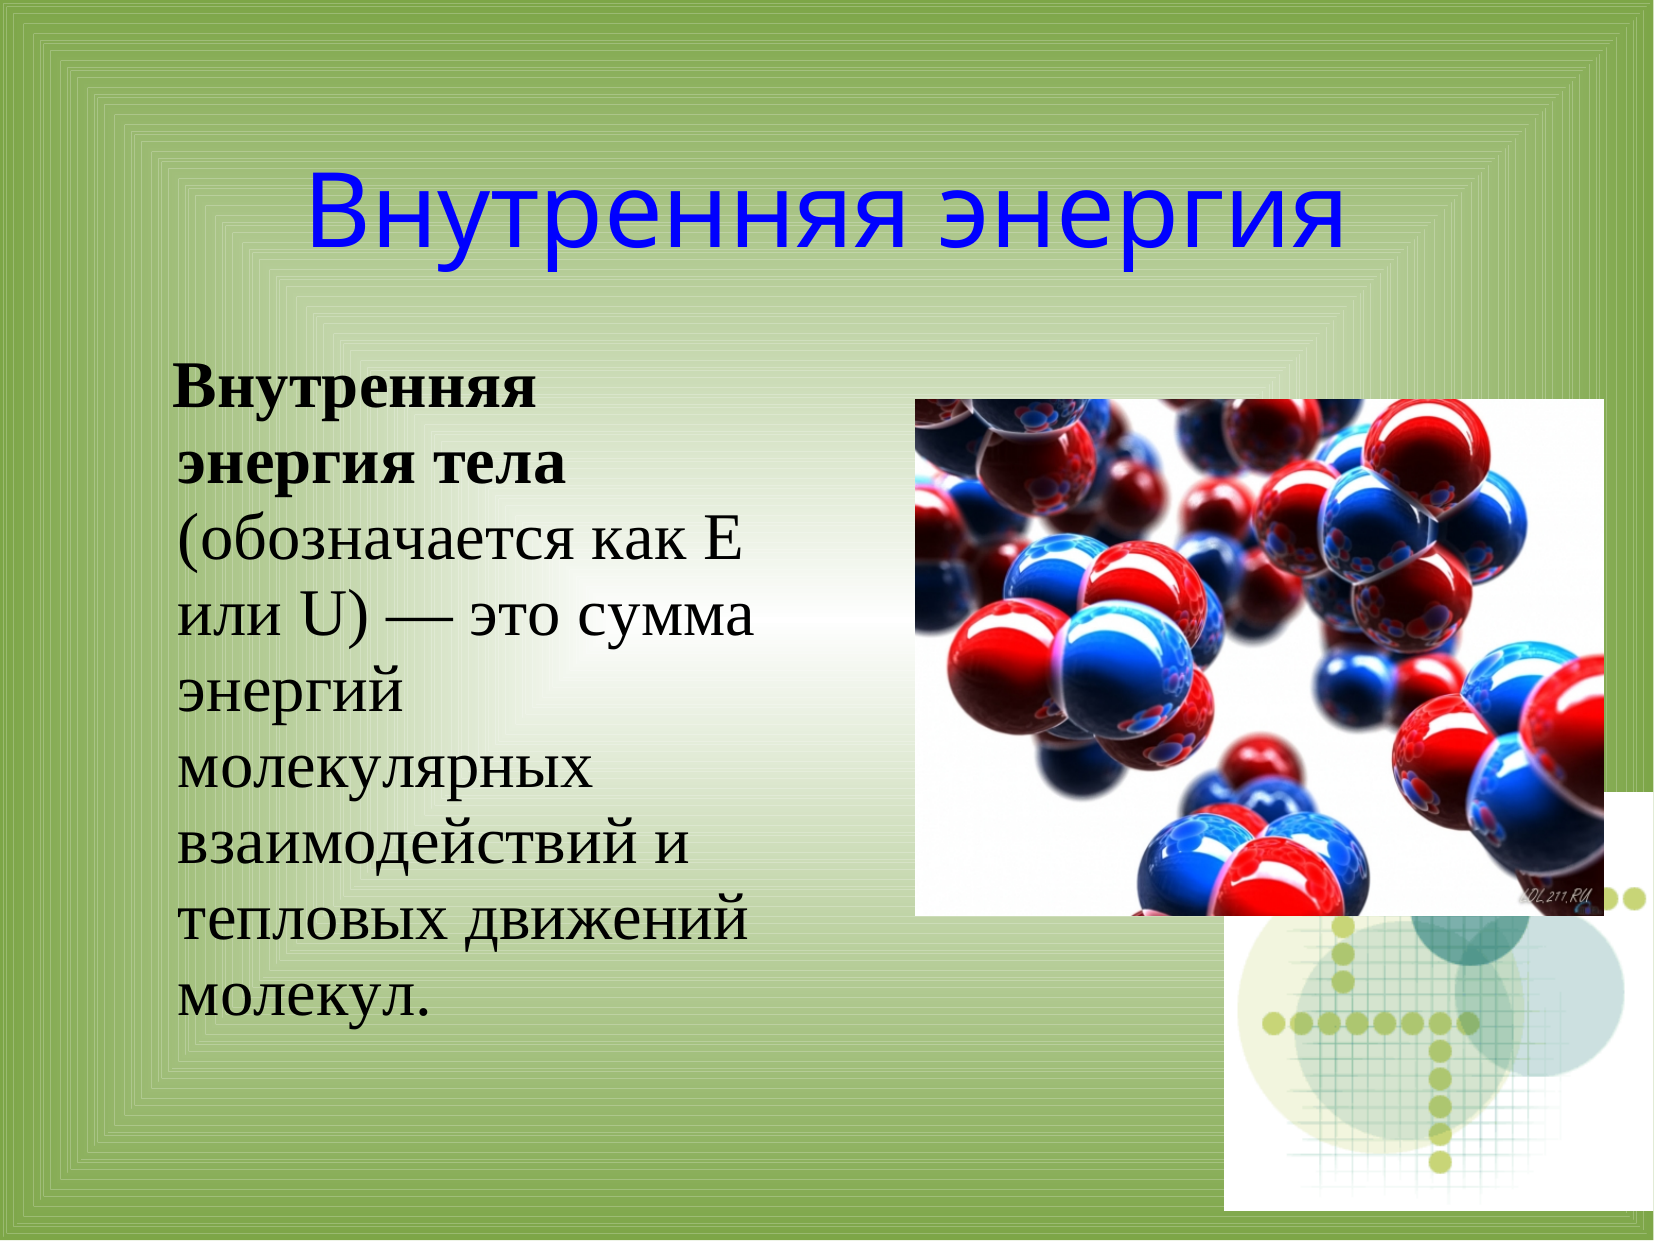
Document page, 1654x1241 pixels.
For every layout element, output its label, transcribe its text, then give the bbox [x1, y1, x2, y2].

text_box Внутренняя энергия [121, 79, 1533, 332]
picture [915, 399, 1654, 1211]
text_box Внутренняя энергия тела (обозначается как E или U) — это сумма энергий молекулярных взаимодействий и тепловых движений молекул. [121, 344, 787, 1126]
